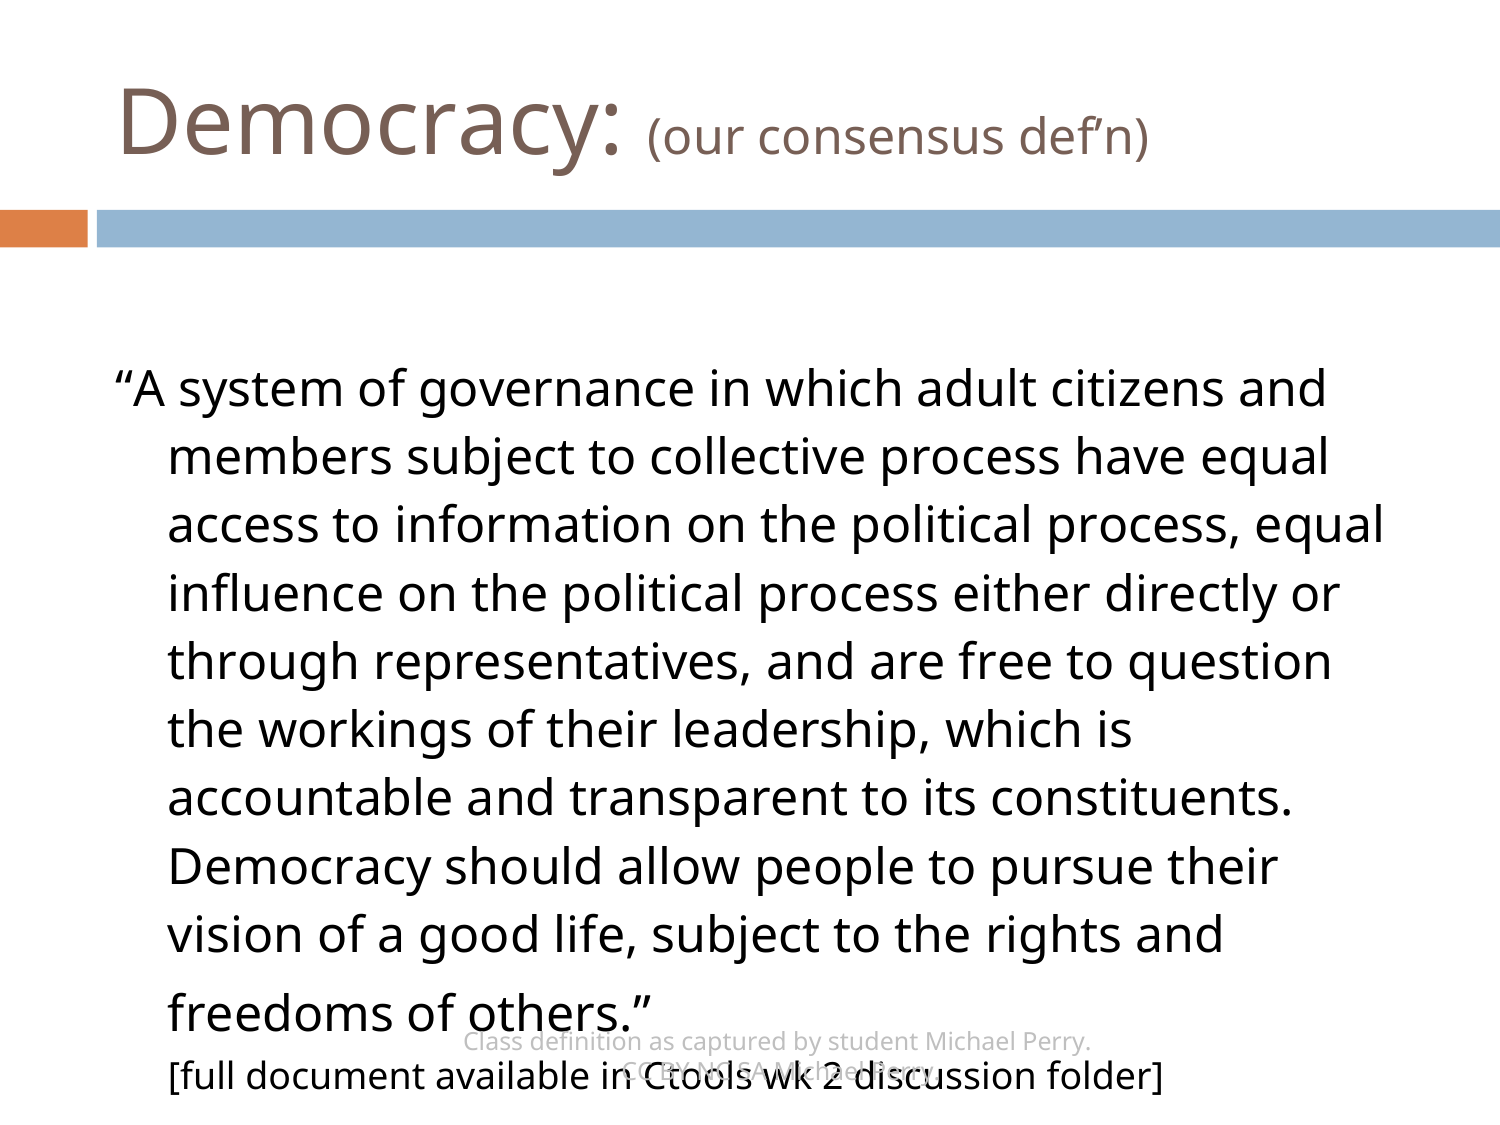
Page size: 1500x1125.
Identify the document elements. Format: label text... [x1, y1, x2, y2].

text_box Class definition as captured by student Michael Perry. CC BY NC SA Michael Perry. [99, 1025, 1463, 1085]
title Democracy: (our consensus def’n) [100, 37, 1438, 201]
list “A system of governance in which adult citizens and members subject to collective process have equal access to information on the political process, equal influence on the political process either directly or through representatives, and are free to question the workings of their leadership, which is accountable and transparent to its constituents. Democracy should allow people to pursue their vision of a good life, subject to the rights and freedoms of others.” [full document available in Ctools wk 2 discussion folder] [100, 262, 1438, 1001]
